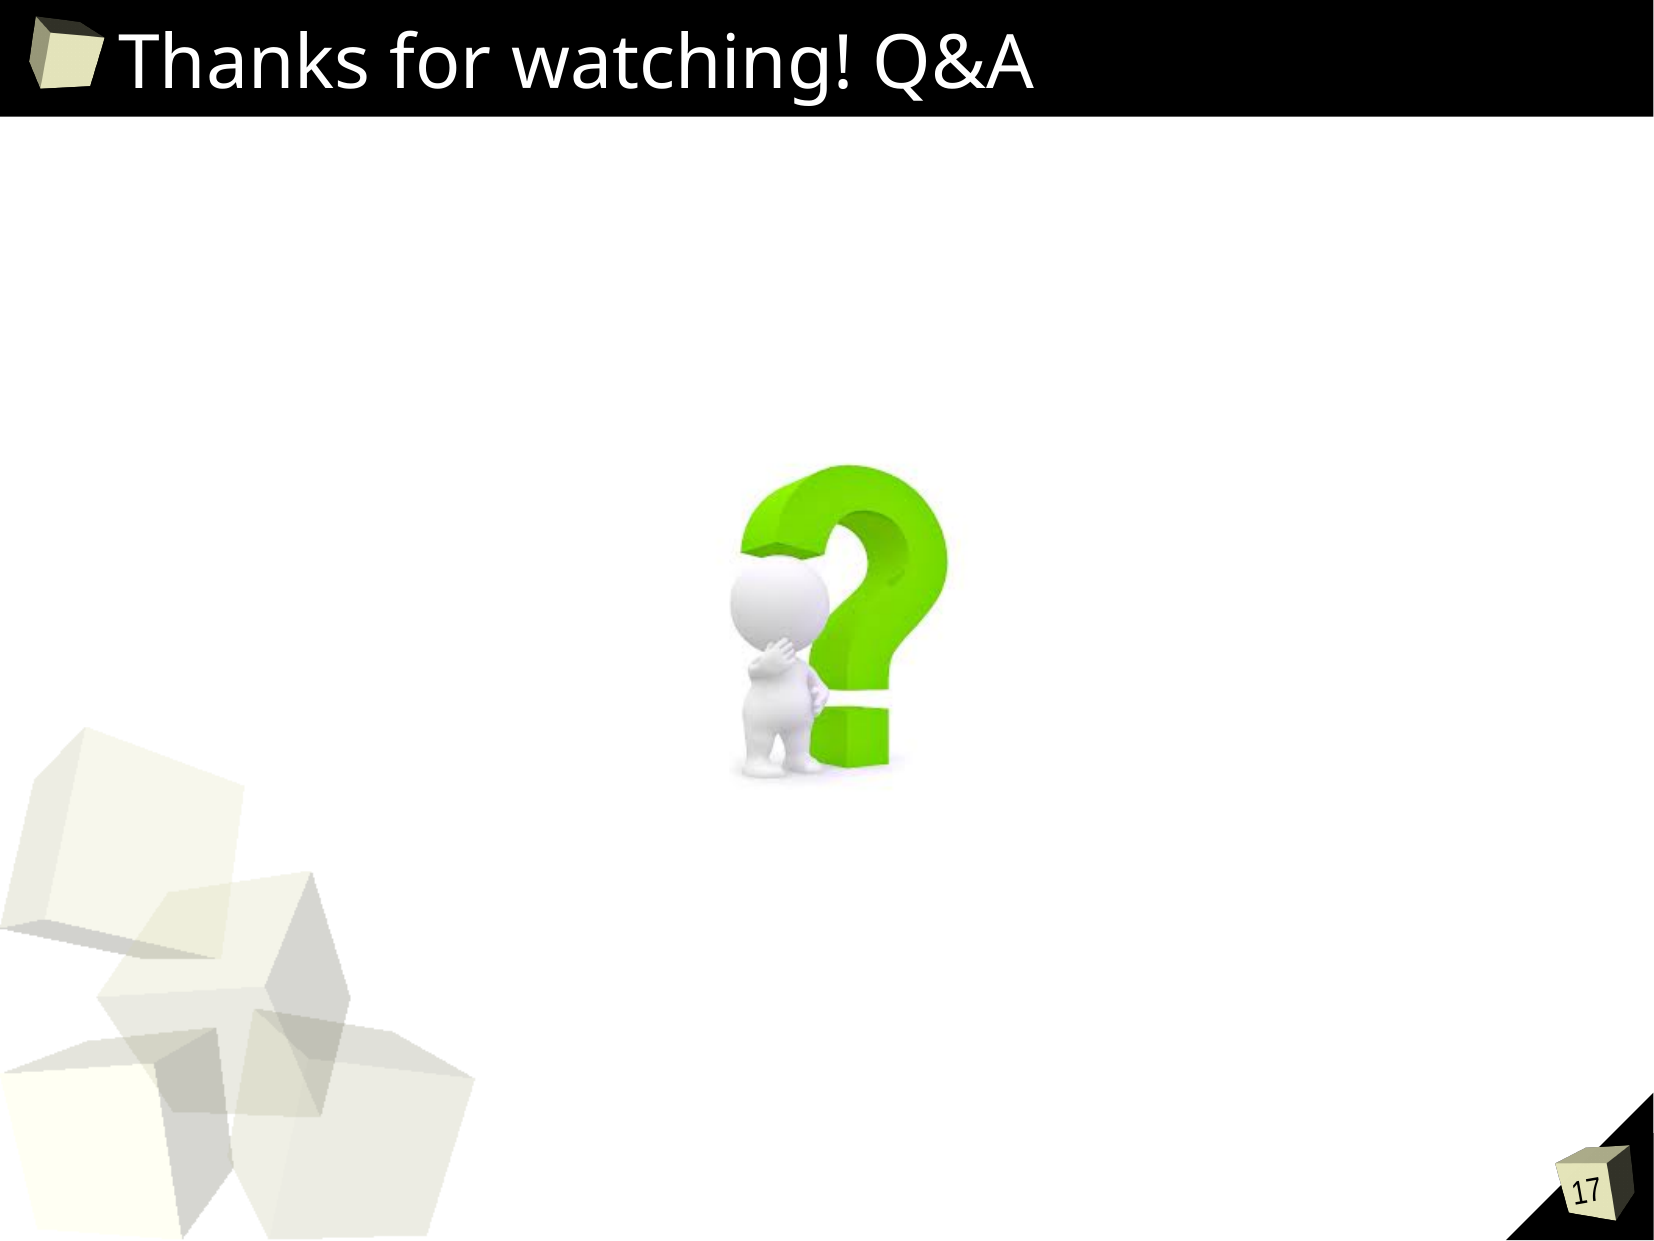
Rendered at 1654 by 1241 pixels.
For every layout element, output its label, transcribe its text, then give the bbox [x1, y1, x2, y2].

title Thanks for watching! Q&A [118, 0, 1441, 119]
picture [0, 726, 477, 1241]
picture [667, 439, 1002, 807]
